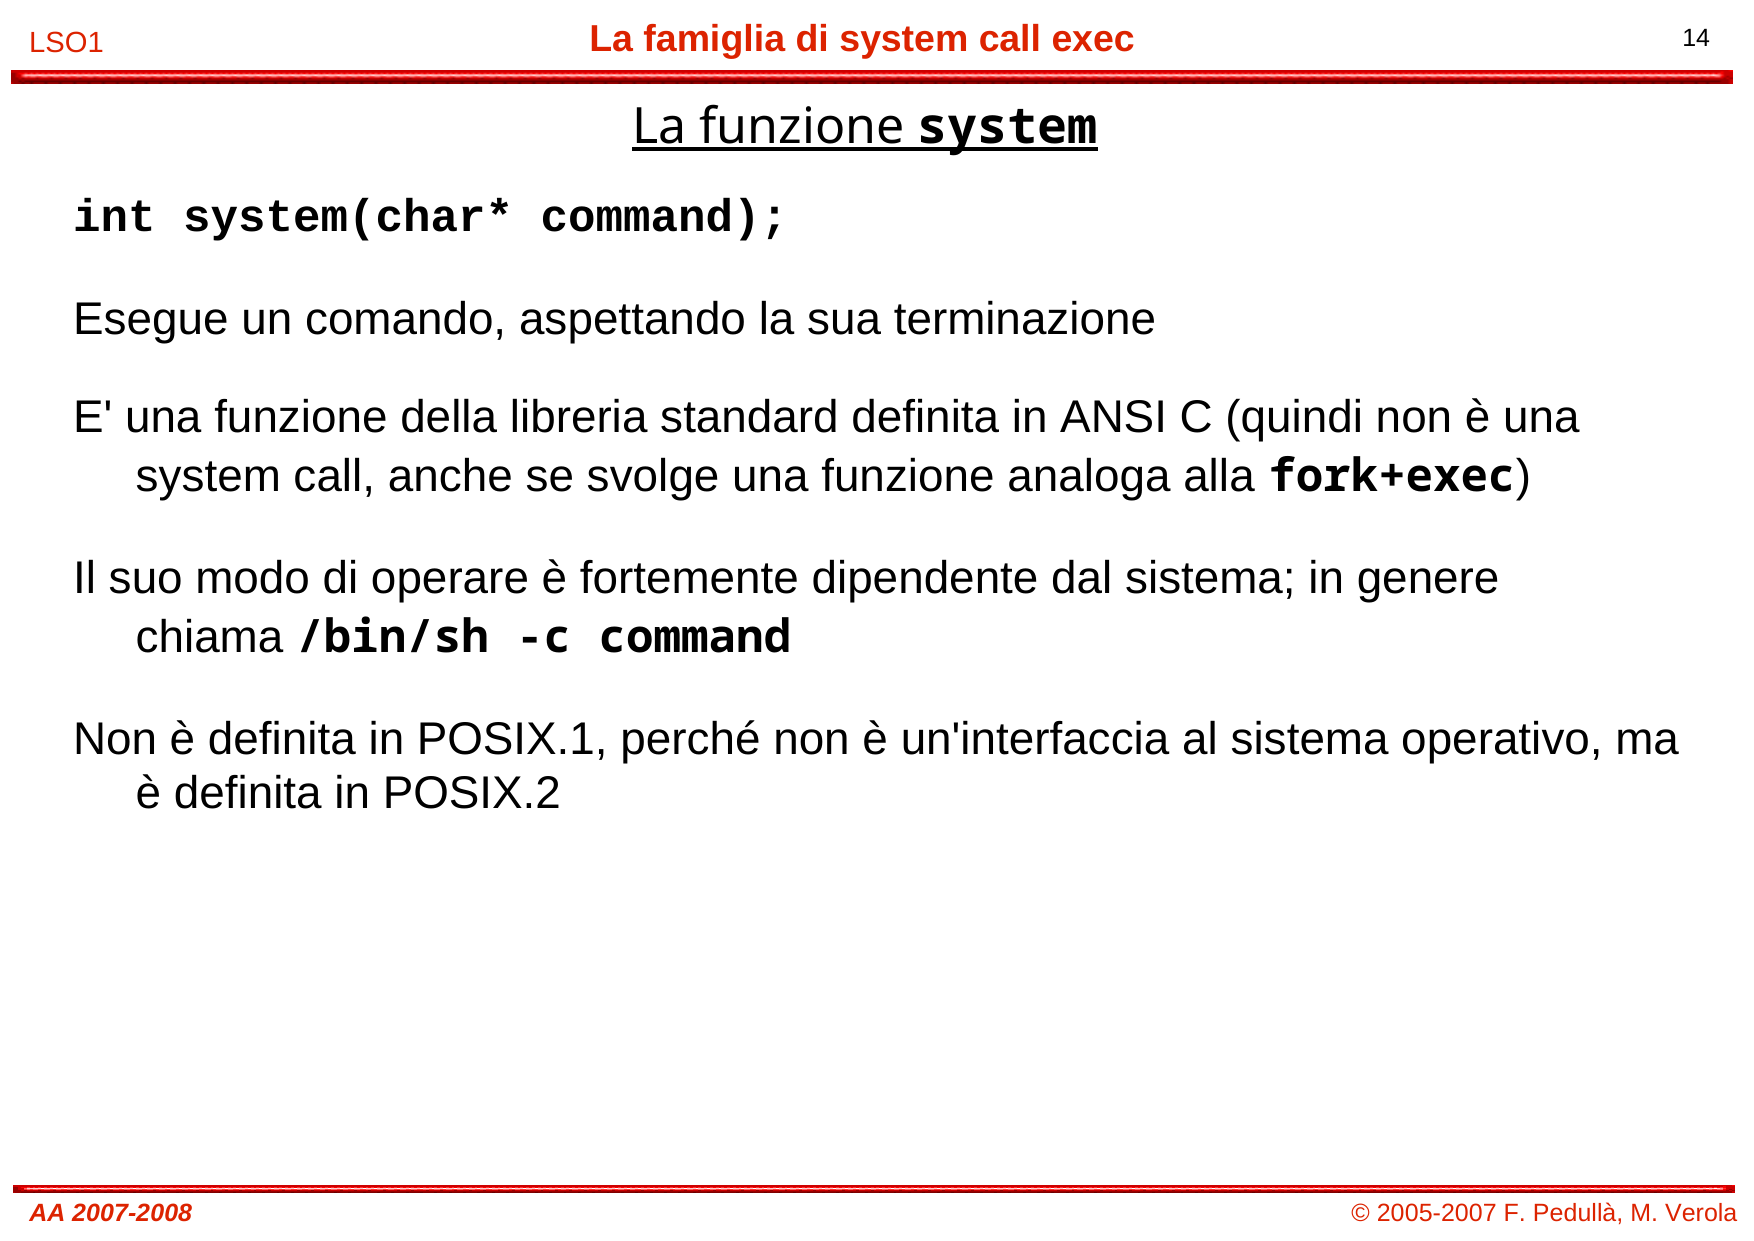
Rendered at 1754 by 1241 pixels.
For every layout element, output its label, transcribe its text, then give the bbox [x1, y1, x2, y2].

title La funzione system [514, 78, 1217, 174]
picture [13, 1185, 1735, 1193]
list int system(char* command); Esegue un comando, aspettando la sua terminazione E' una funzione della libreria standard definita in ANSI C (quindi non è una system call, anche se svolge una funzione analoga alla fork+exec) Il suo modo di operare è fortemente dipendente dal sistema; in genere chiama /bin/sh -c command Non è definita in POSIX.1, perché non è un'interfaccia al sistema operativo, ma è definita in POSIX.2 [58, 183, 1696, 1072]
picture [11, 70, 1733, 84]
